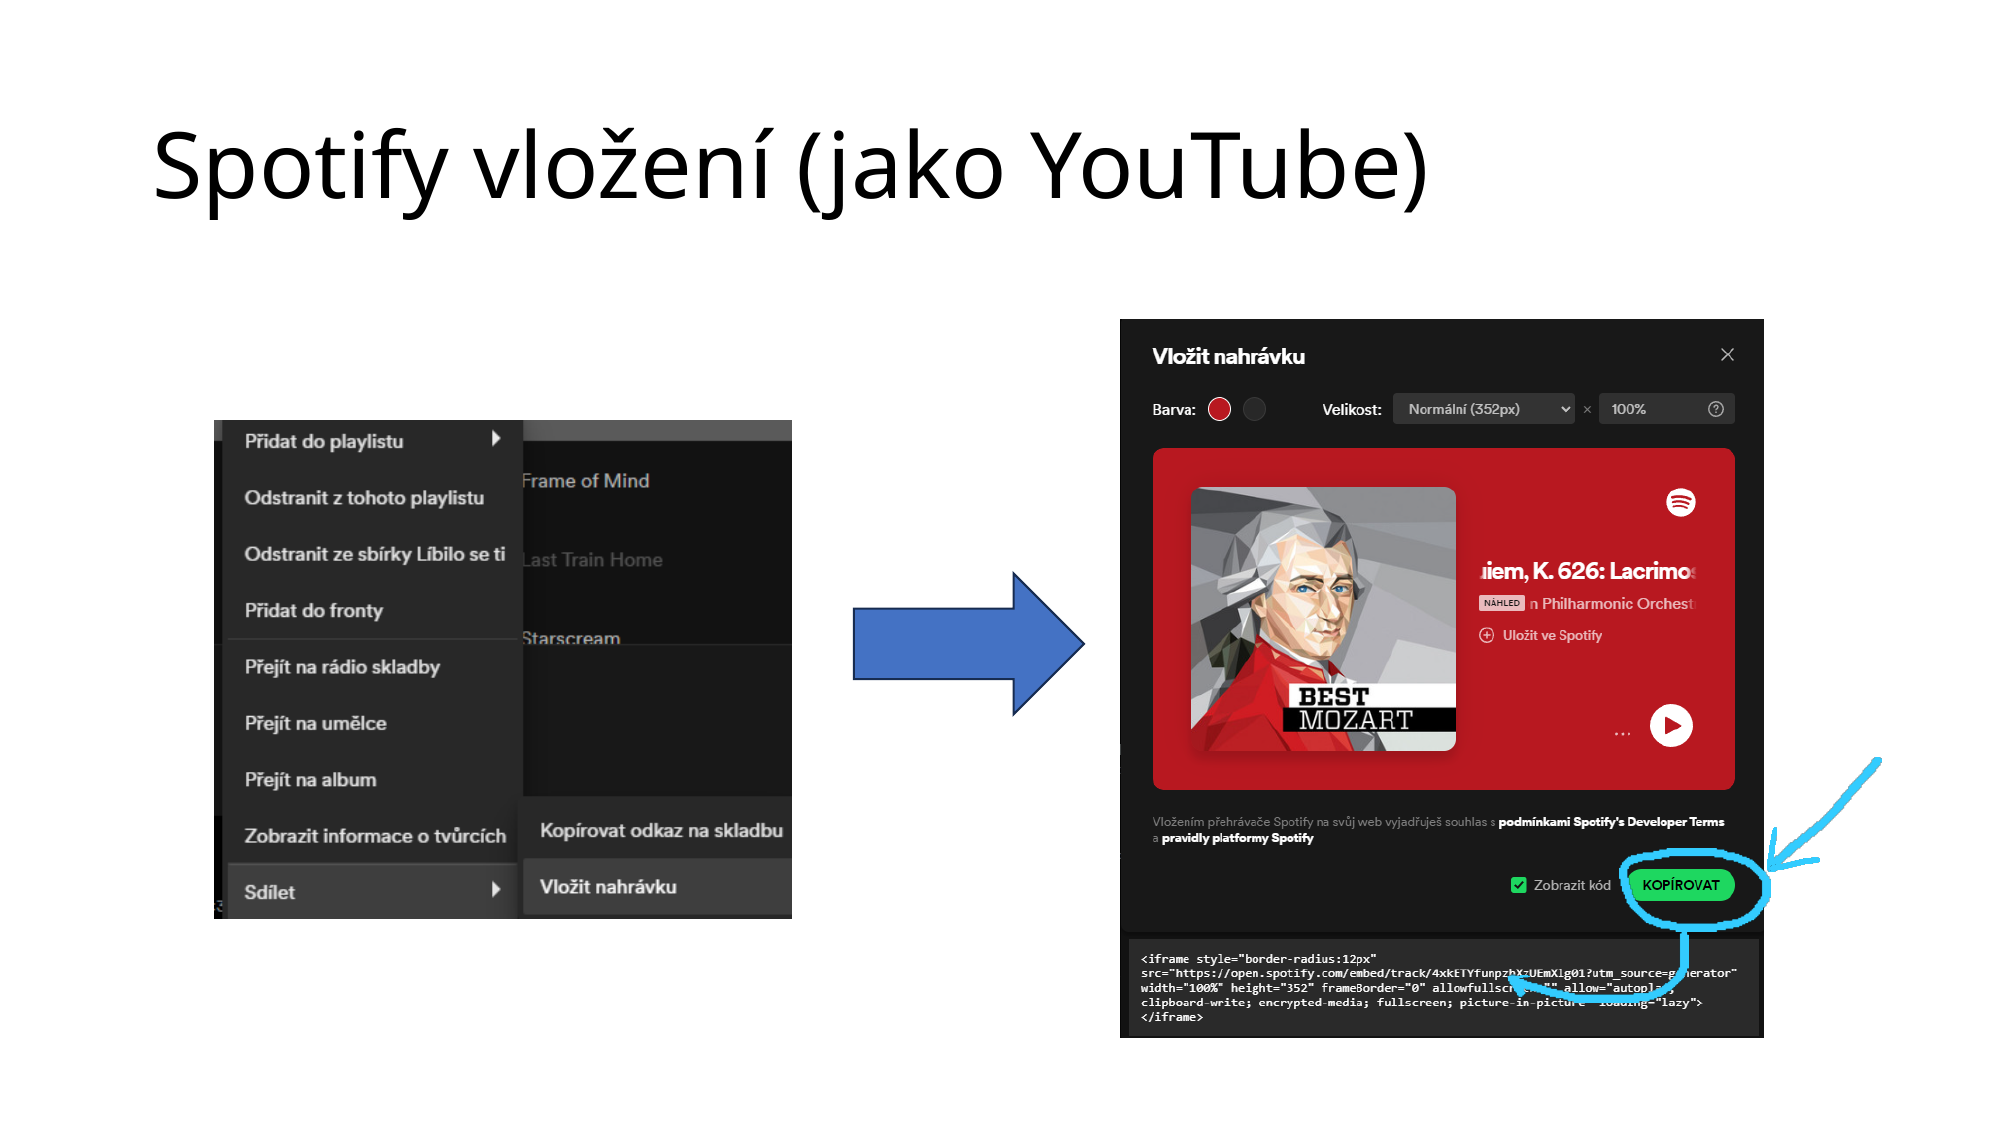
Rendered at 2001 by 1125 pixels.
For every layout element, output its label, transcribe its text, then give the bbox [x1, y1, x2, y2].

picture [214, 420, 792, 919]
picture [1120, 319, 1882, 1038]
title Spotify vložení (jako YouTube) [137, 59, 1863, 278]
text_box [853, 573, 1085, 715]
